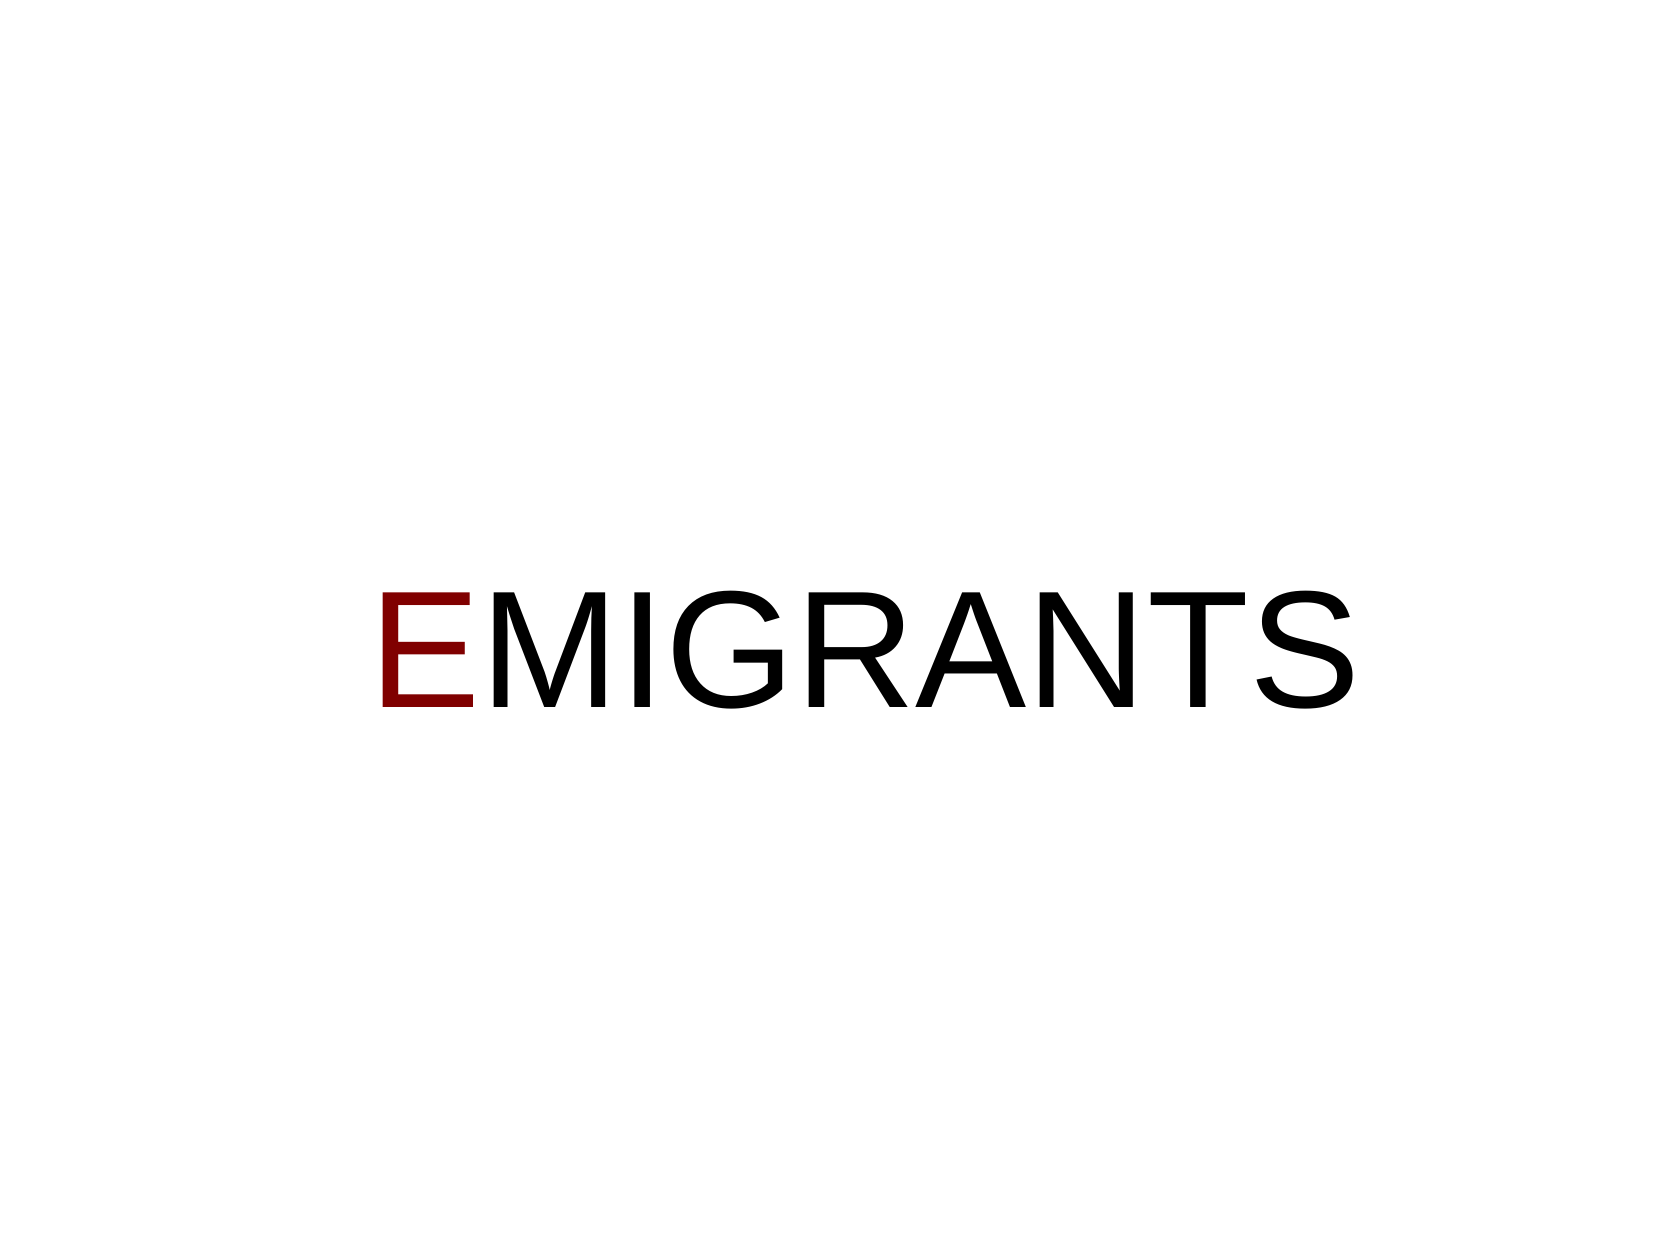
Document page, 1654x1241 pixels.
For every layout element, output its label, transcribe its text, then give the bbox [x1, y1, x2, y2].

list EMIGRANTS [82, 290, 1571, 1010]
